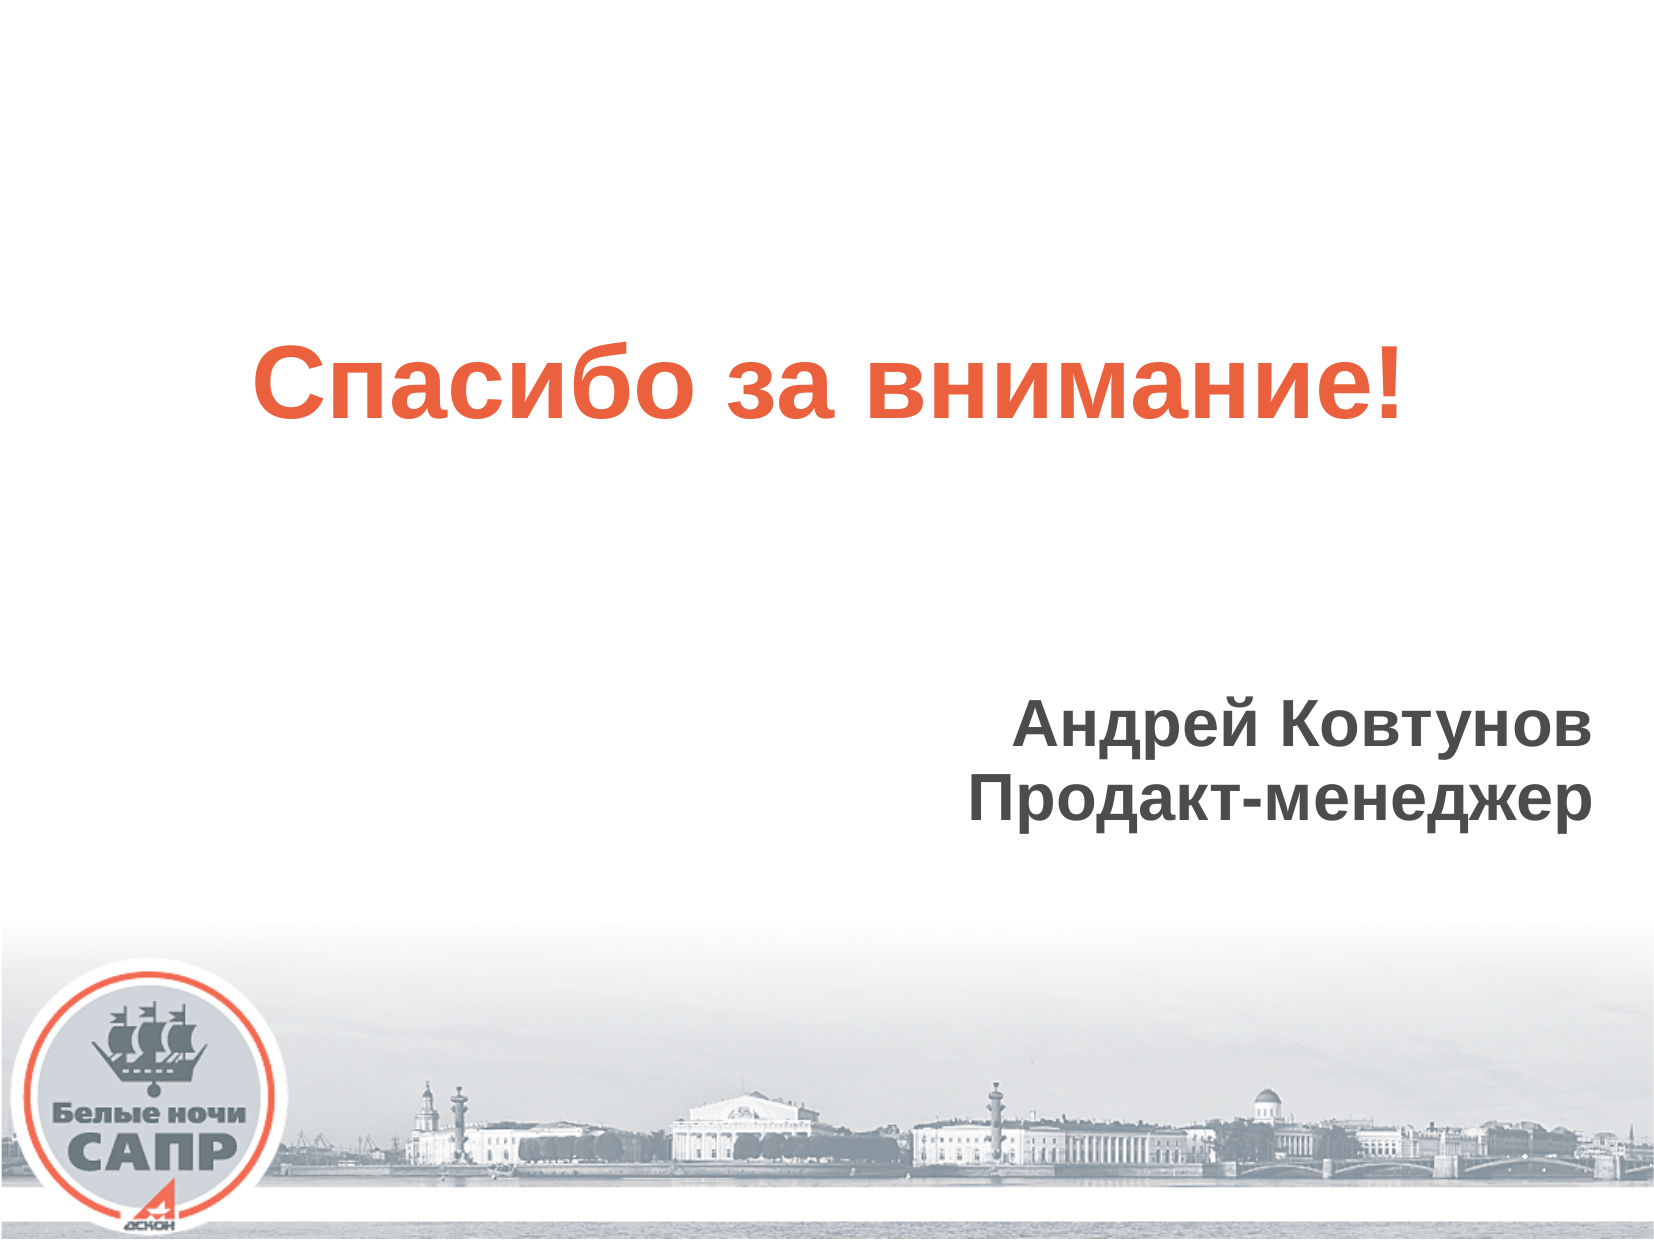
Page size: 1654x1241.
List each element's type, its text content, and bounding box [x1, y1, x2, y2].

text_box Андрей Ковтунов Продакт-менеджер [519, 664, 1595, 857]
picture [1, 0, 1654, 1239]
list Спасибо за внимание! [35, 324, 1625, 591]
